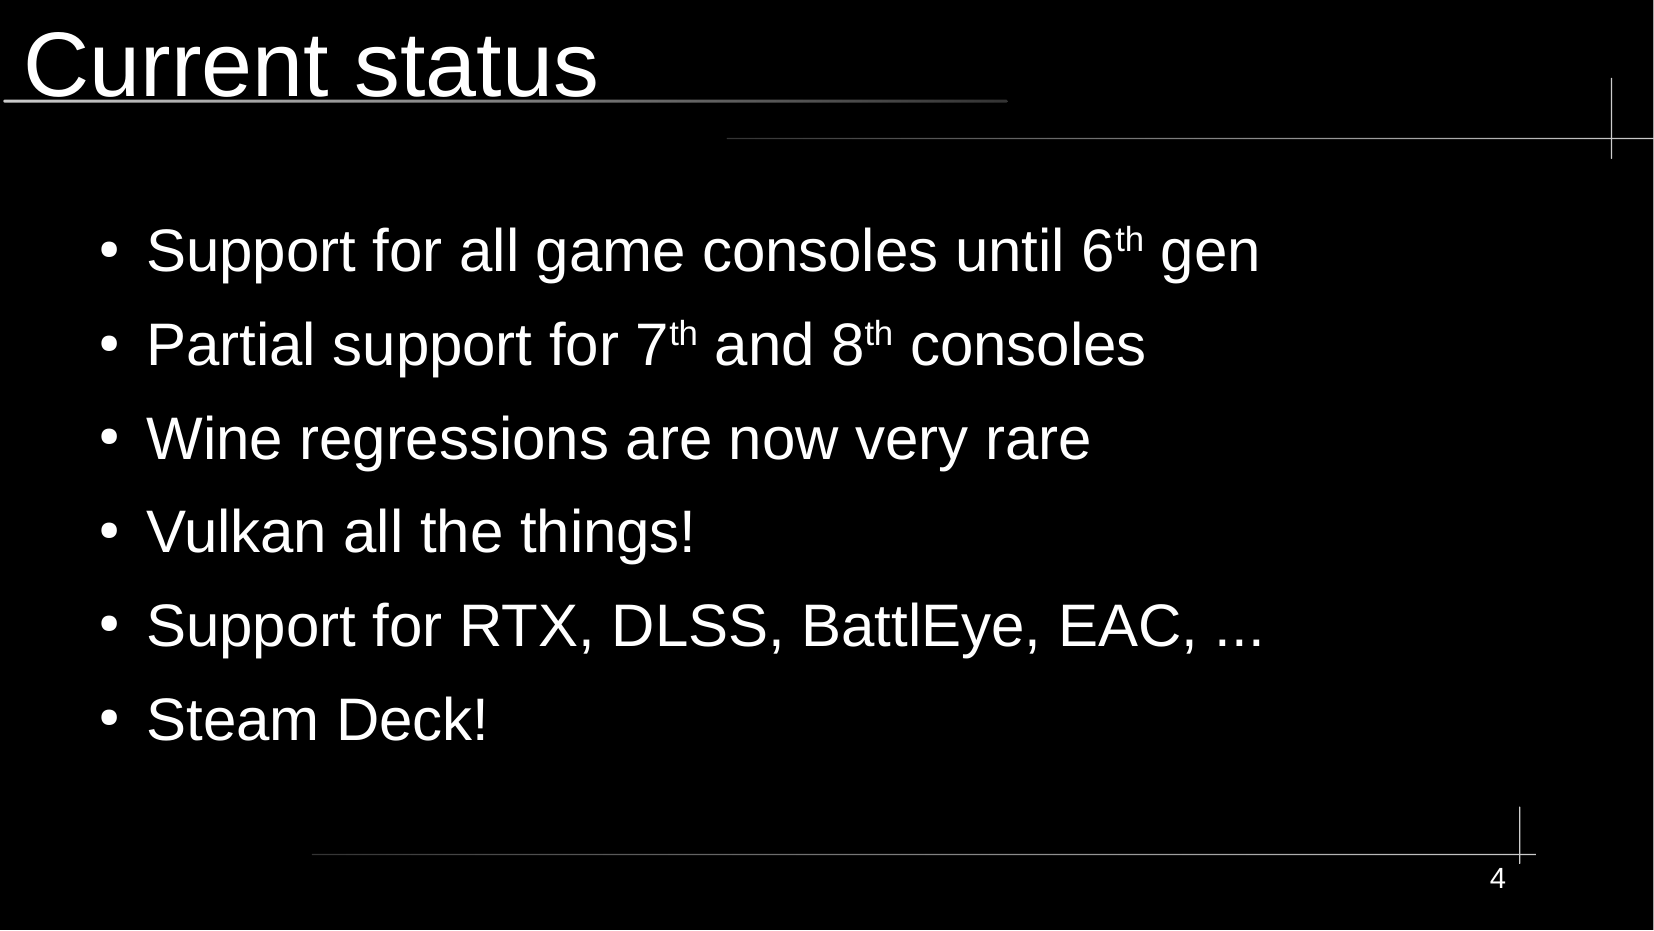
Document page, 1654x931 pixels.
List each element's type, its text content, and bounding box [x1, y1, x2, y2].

list Support for all game consoles until 6th gen Partial support for 7th and 8th consoles Wine regressions are now very rare Vulkan all the things! Support for RTX, DLSS, BattlEye, EAC, ... Steam Deck! [82, 217, 1571, 758]
title Current status [23, 11, 1589, 119]
